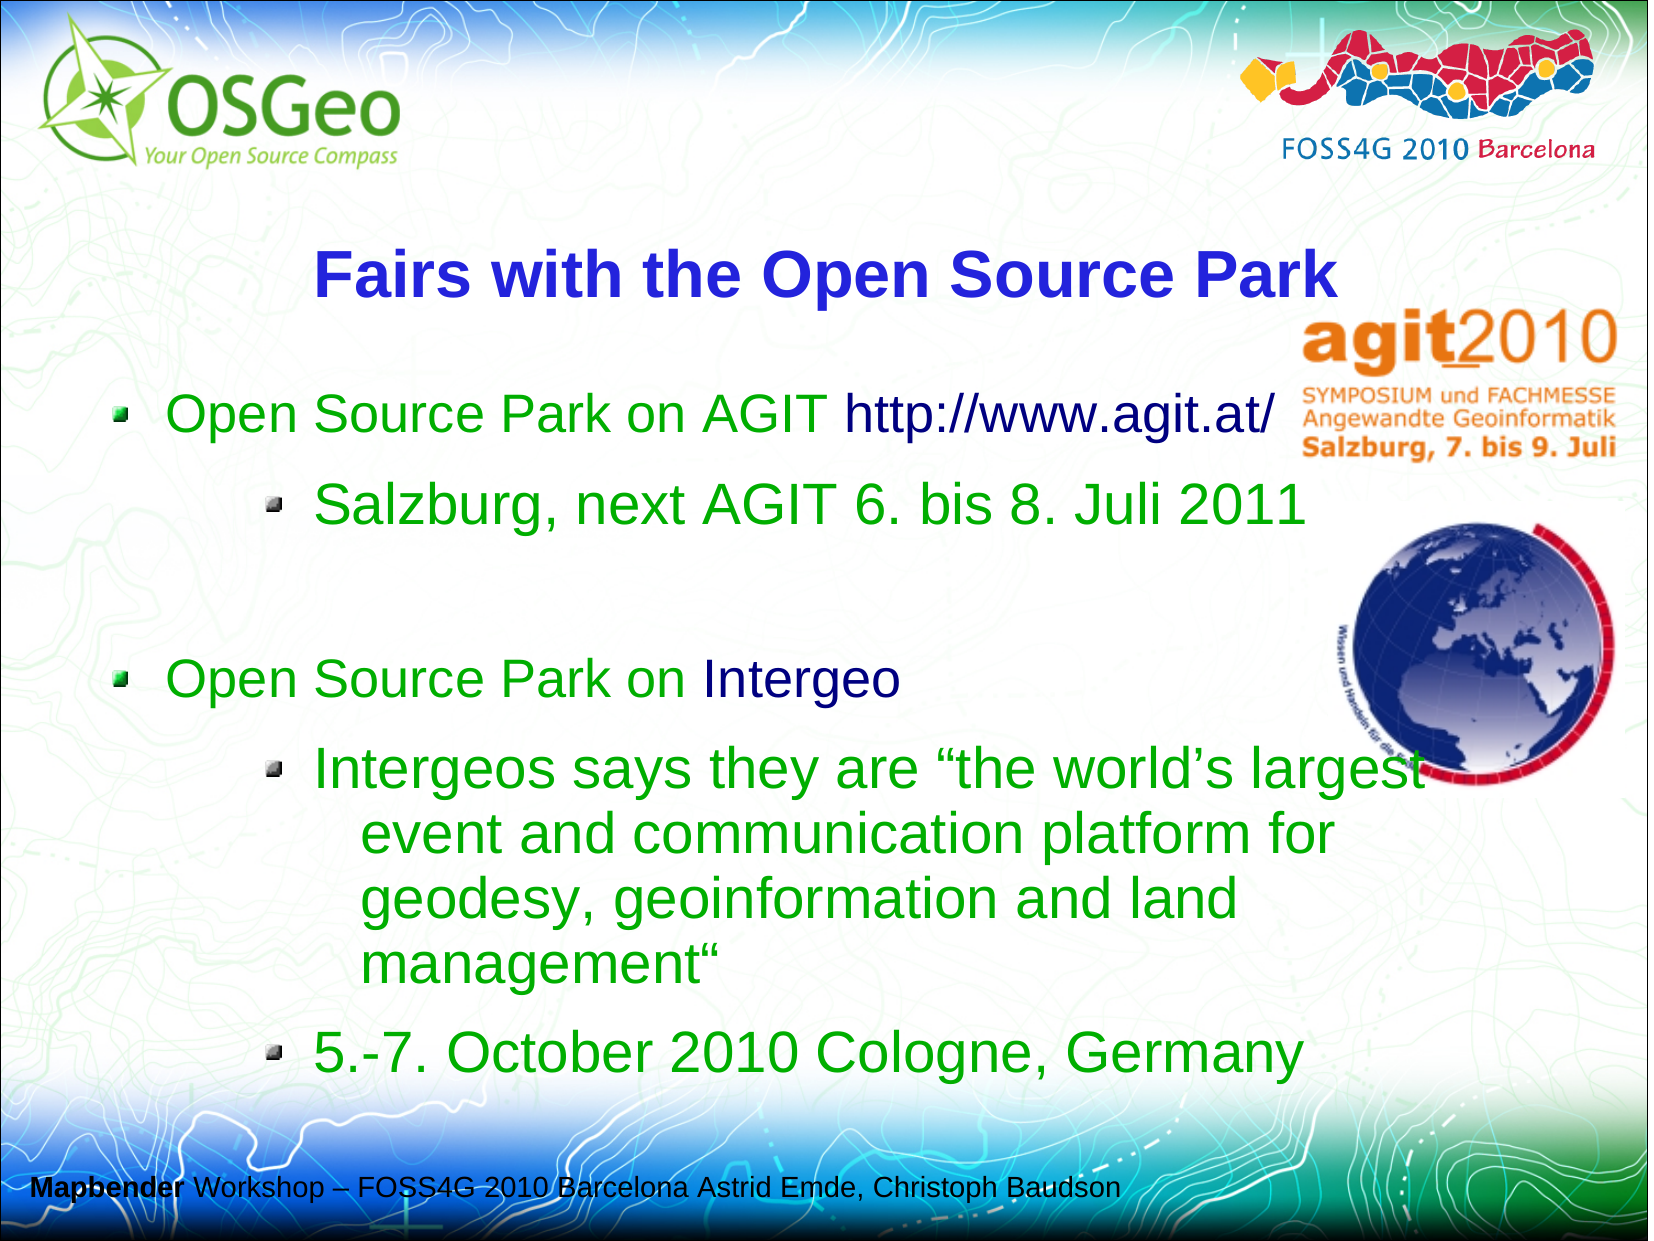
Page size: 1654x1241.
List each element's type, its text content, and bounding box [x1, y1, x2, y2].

picture [1, 1, 1647, 1240]
list Open Source Park on AGIT http://www.agit.at/ Salzburg, next AGIT 6. bis 8. Juli 2011 Open Source Park on Intergeo Intergeos says they are “the world’s largest event and communication platform for geodesy, geoinformation and land management“ 5.-7. October 2010 Cologne, Germany [76, 383, 1565, 1188]
title Fairs with the Open Source Park [82, 208, 1571, 342]
